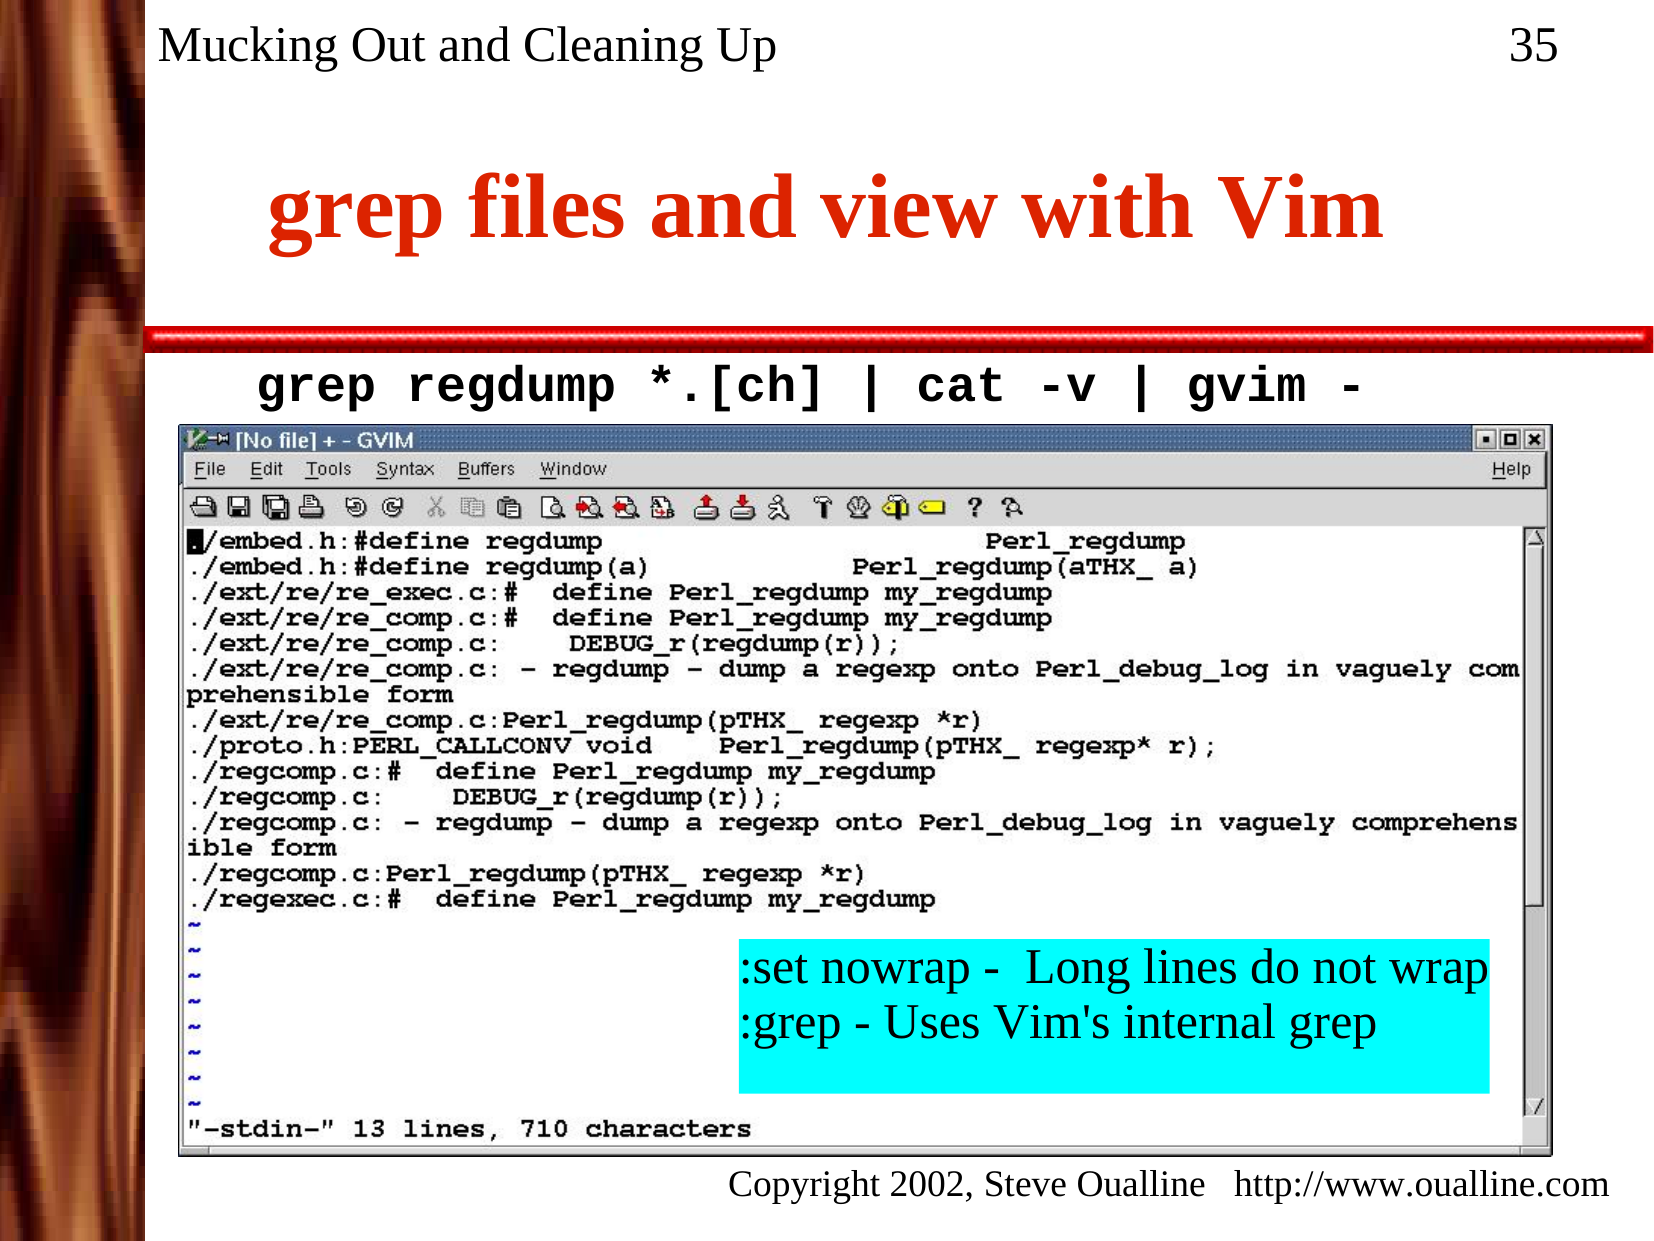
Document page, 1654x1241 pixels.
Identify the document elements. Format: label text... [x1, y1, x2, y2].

subtitle [121, 344, 1534, 1127]
picture [178, 424, 1553, 1157]
title grep files and view with Vim [121, 102, 1534, 310]
picture [0, 0, 1654, 1241]
text_box :set nowrap - Long lines do not wrap :grep - Uses Vim's internal grep [738, 939, 1490, 1094]
text_box grep regdump *.[ch] | cat -v | gvim - [255, 359, 1619, 473]
